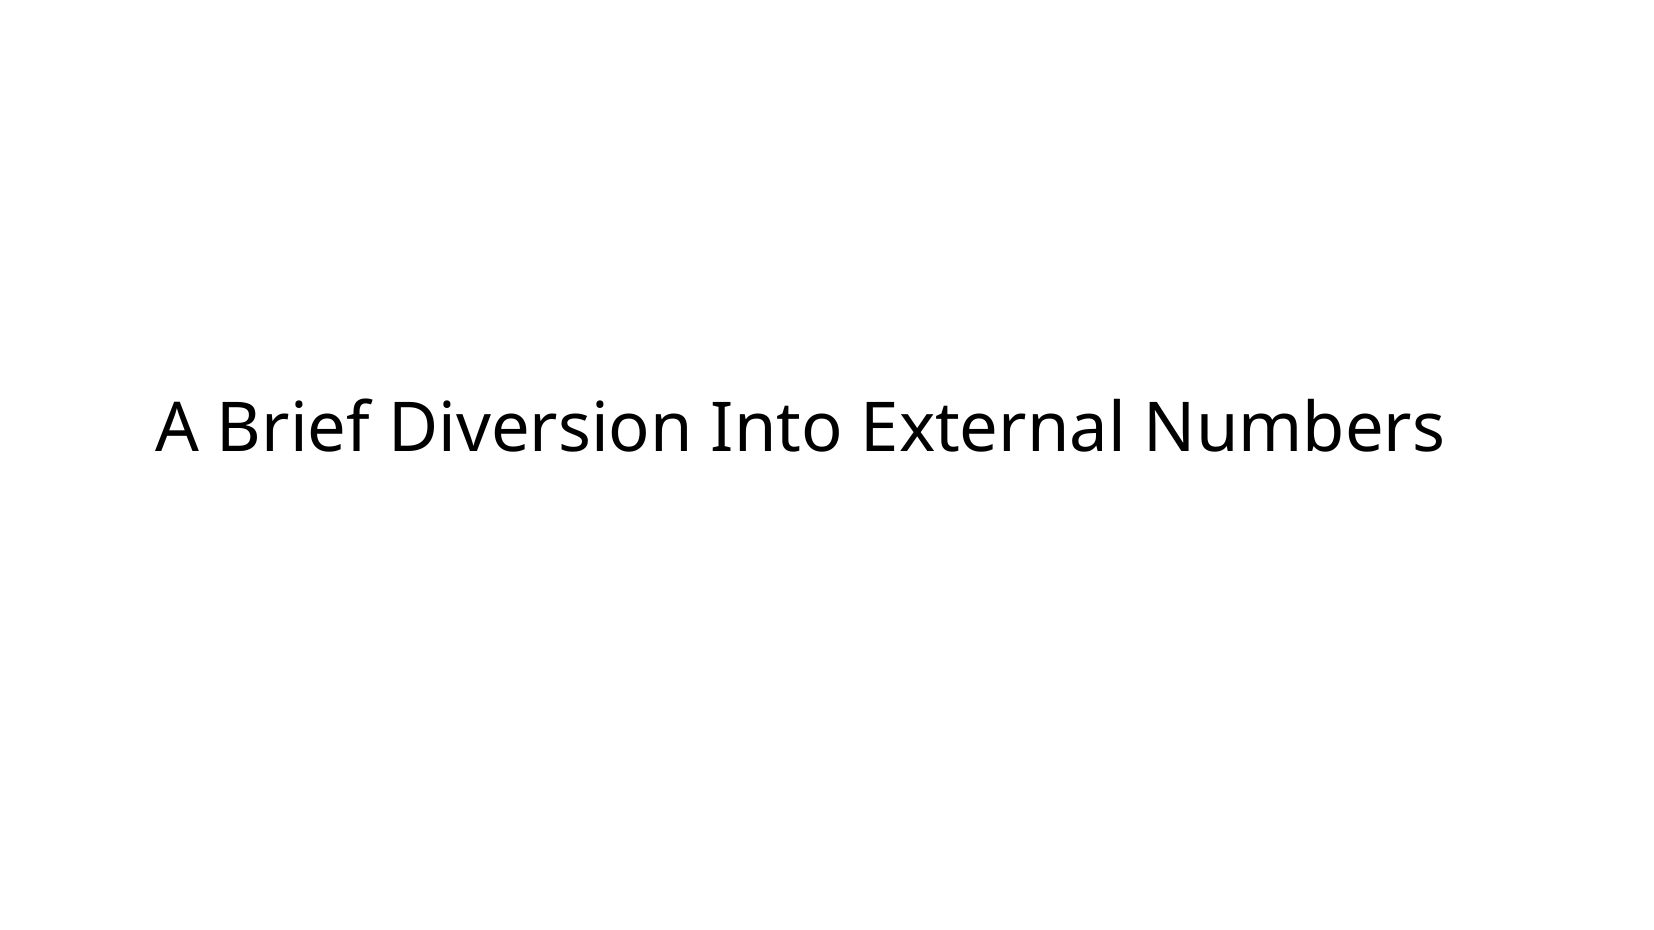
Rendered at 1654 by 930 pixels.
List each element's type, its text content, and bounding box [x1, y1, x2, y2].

title A Brief Diversion Into External Numbers [56, 346, 1545, 503]
